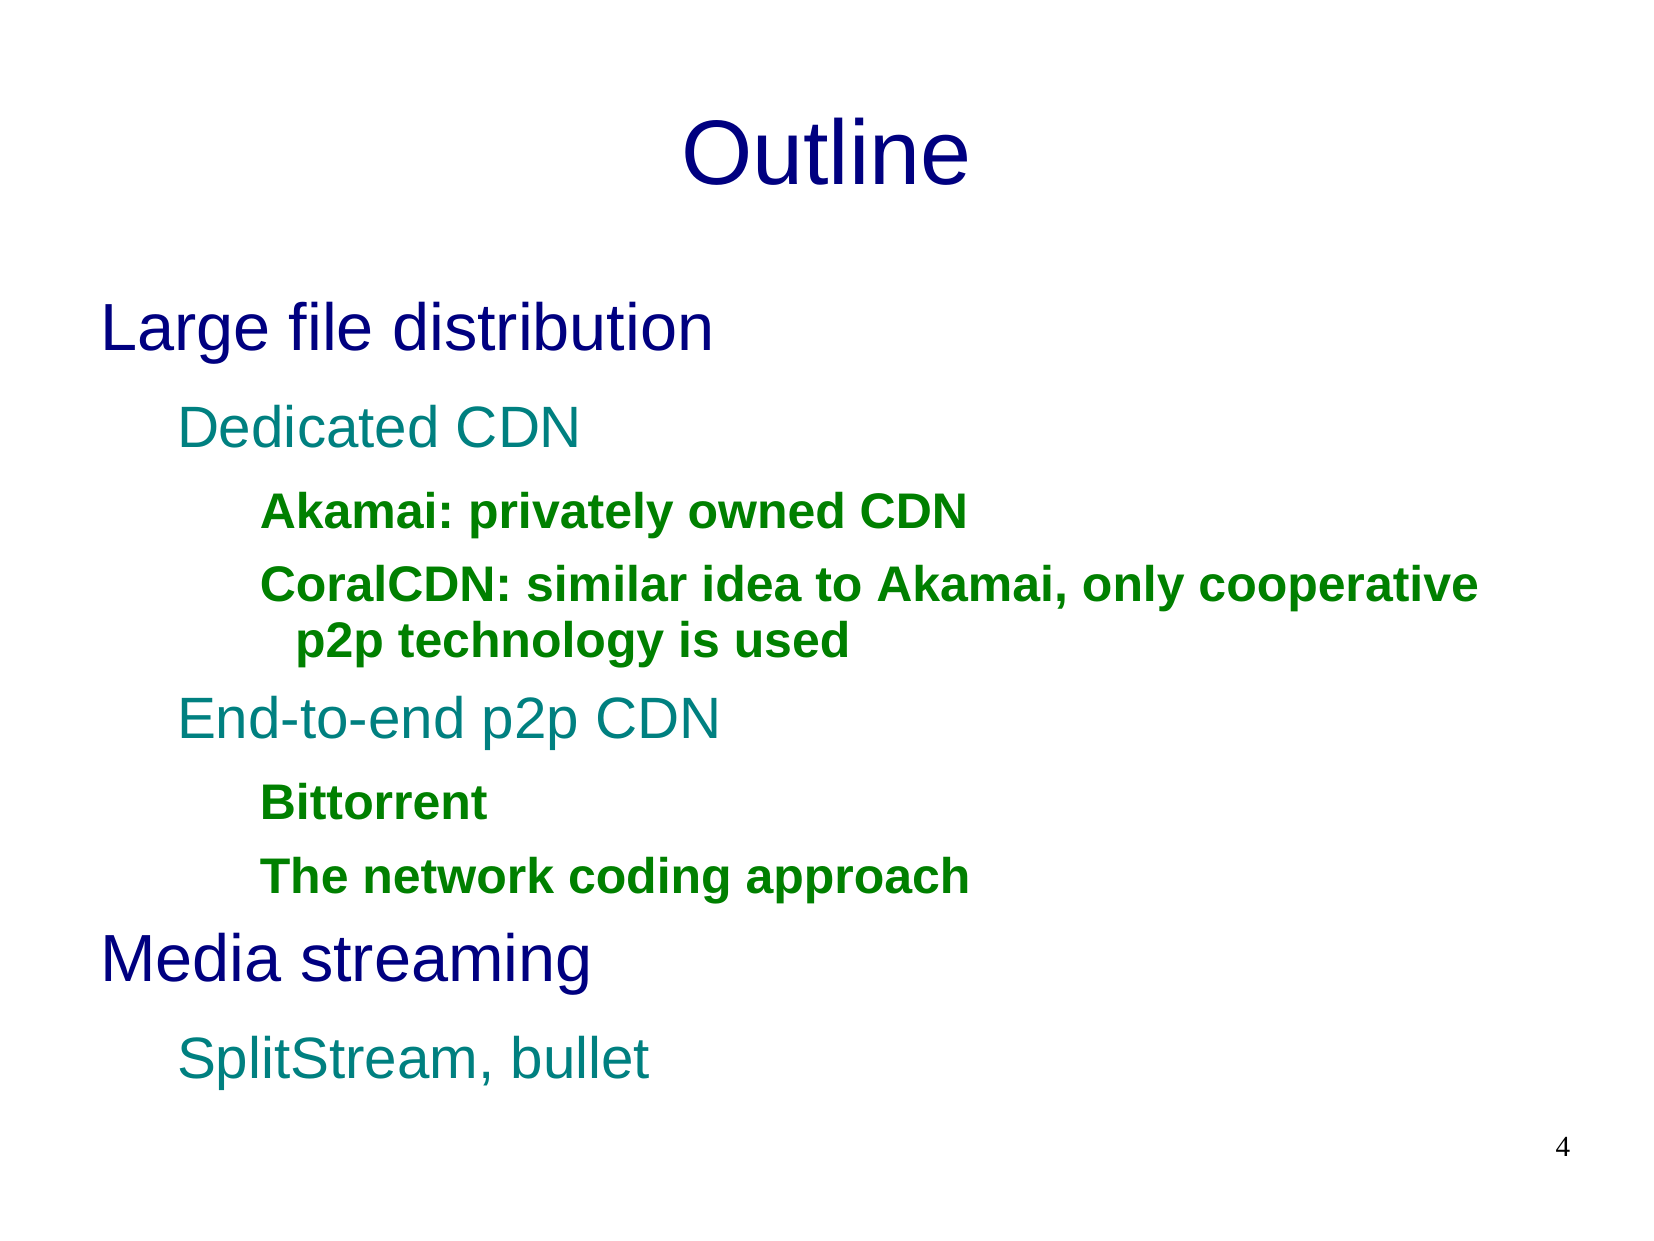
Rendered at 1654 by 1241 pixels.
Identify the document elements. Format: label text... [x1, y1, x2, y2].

title Outline [82, 49, 1571, 257]
list Large file distribution Dedicated CDN Akamai: privately owned CDN CoralCDN: similar idea to Akamai, only cooperative p2p technology is used End-to-end p2p CDN Bittorrent The network coding approach Media streaming SplitStream, bullet [82, 290, 1571, 1109]
